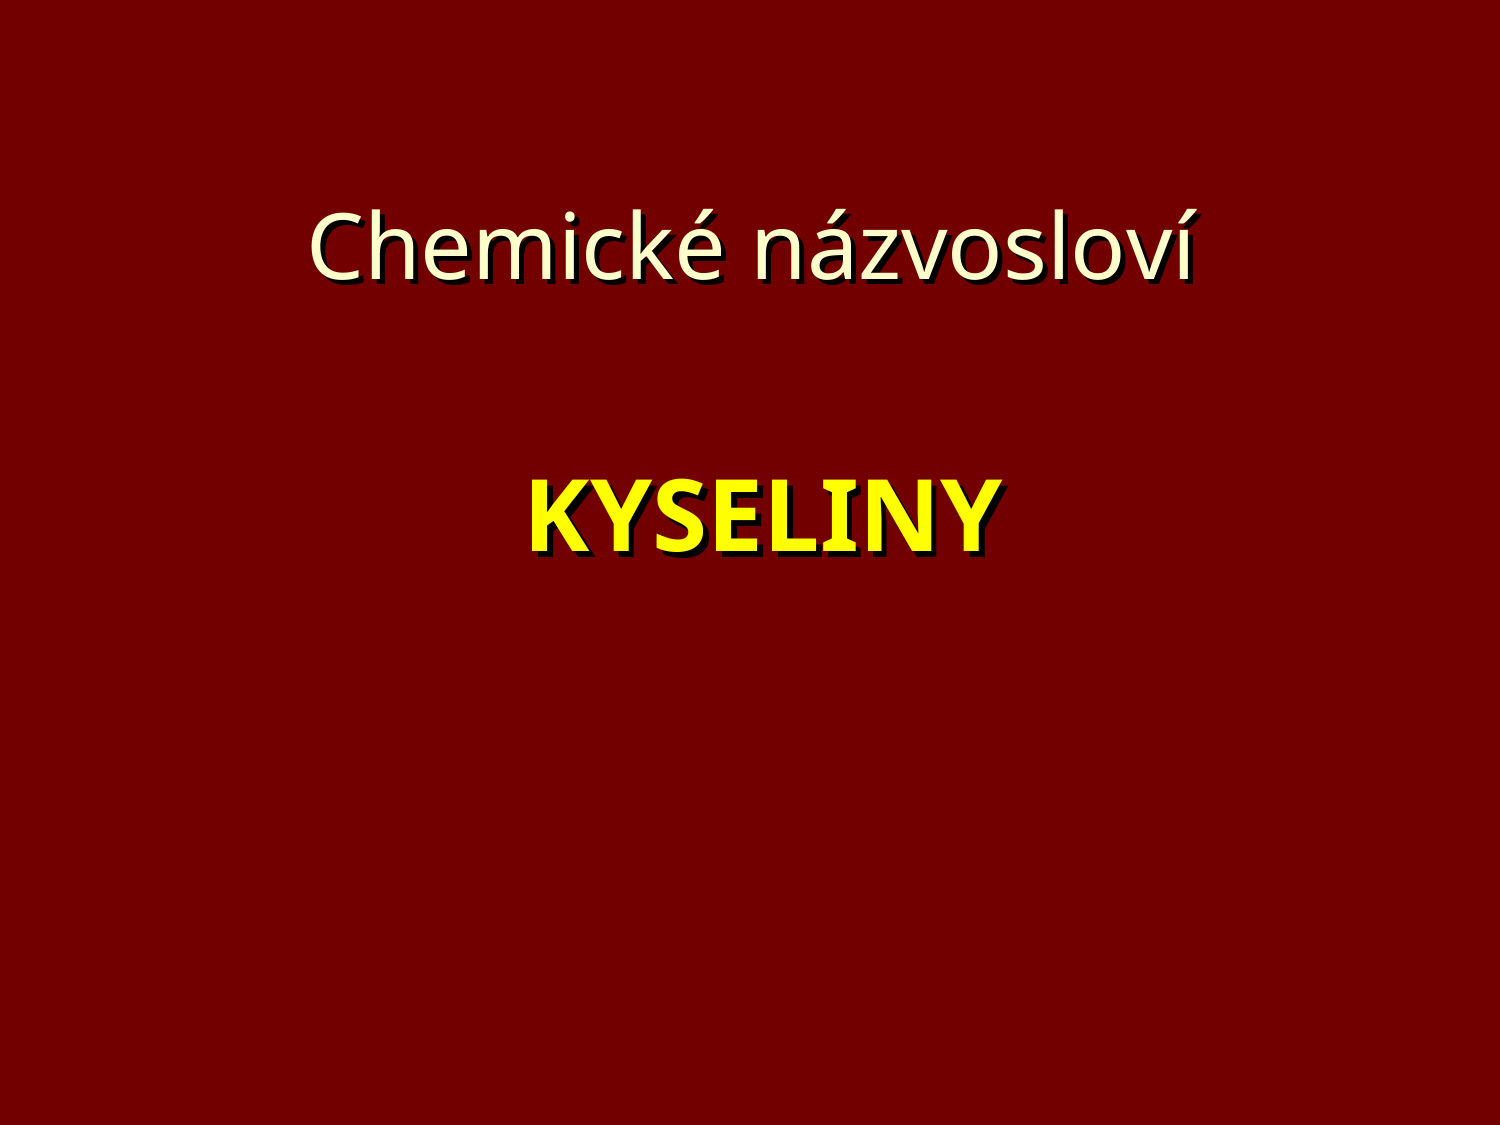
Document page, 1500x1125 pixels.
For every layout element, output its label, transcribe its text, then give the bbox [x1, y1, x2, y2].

list KYSELINY [88, 444, 1439, 610]
title Chemické názvosloví [76, 148, 1427, 337]
